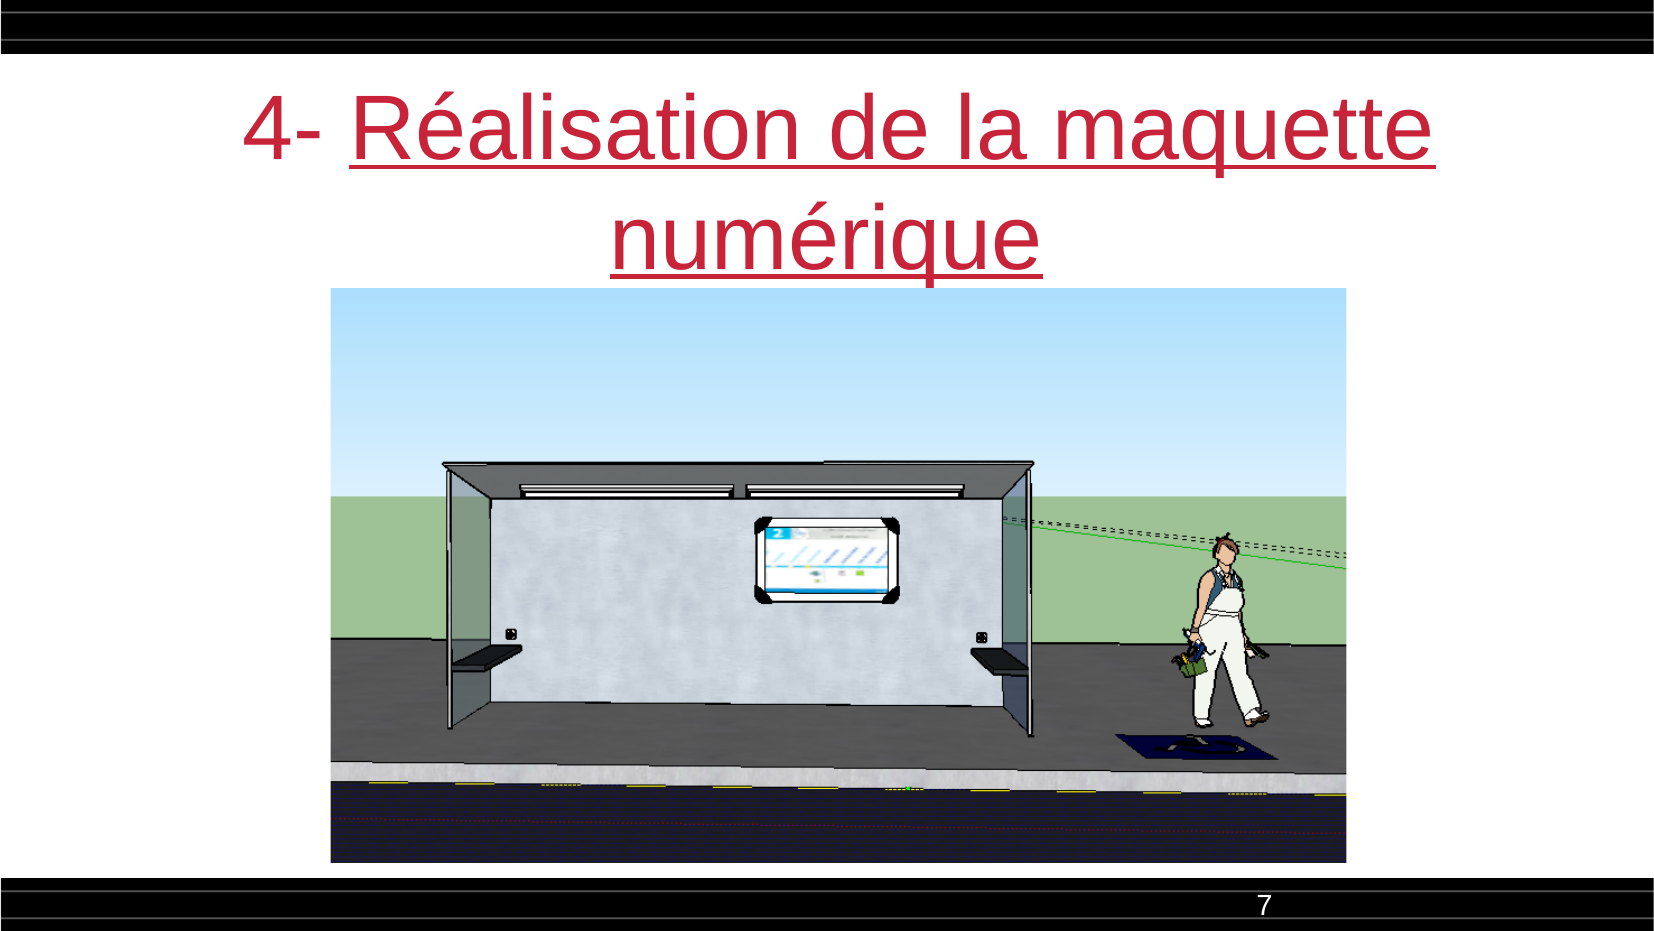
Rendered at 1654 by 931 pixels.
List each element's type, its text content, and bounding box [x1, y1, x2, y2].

picture [0, 878, 1654, 931]
picture [0, 0, 1654, 54]
picture [330, 288, 1347, 863]
title 4- Réalisation de la maquette numérique [82, 67, 1571, 273]
